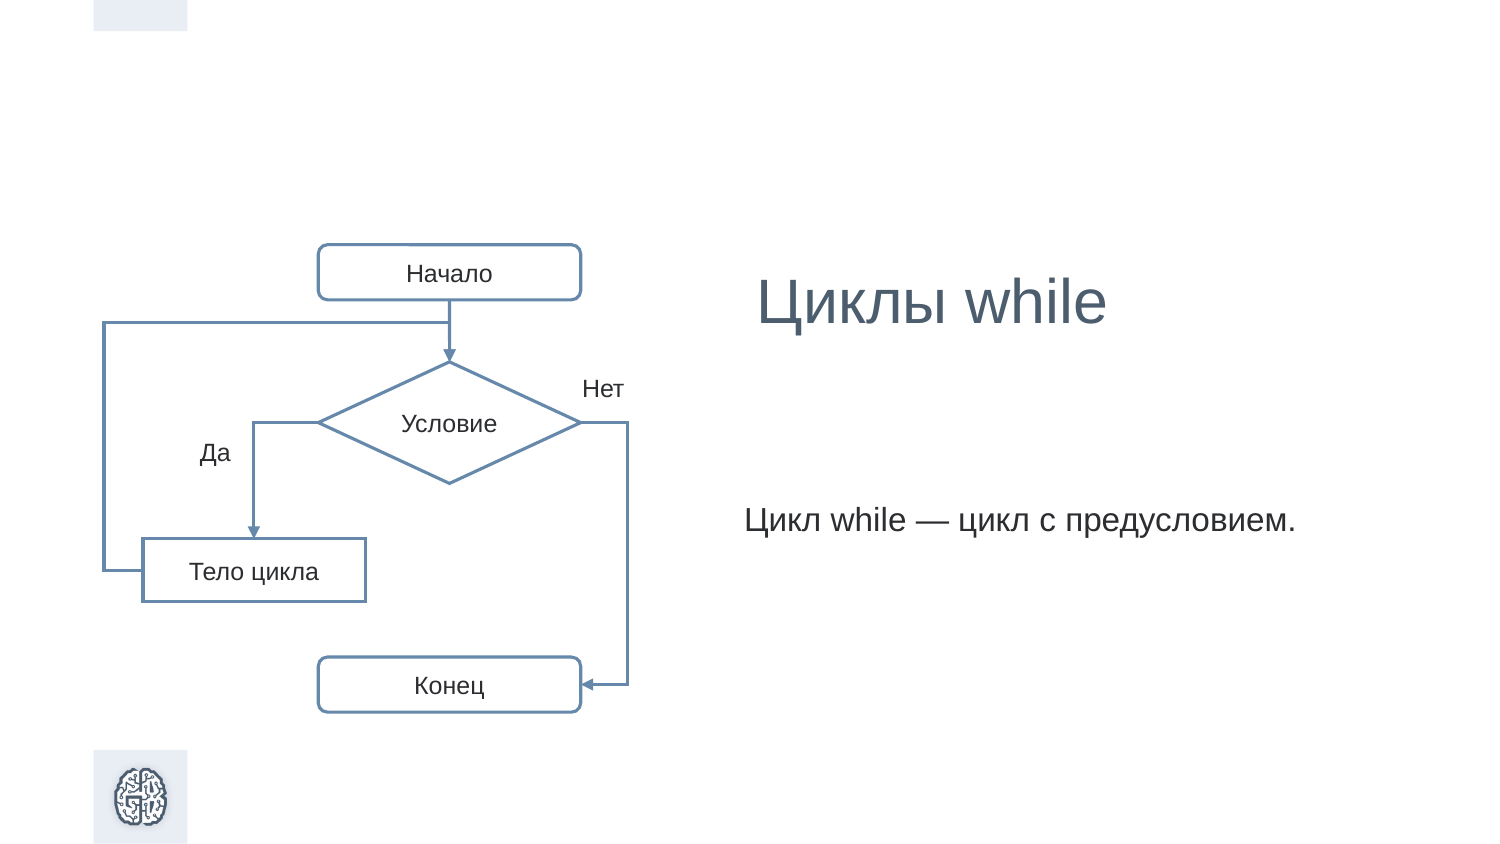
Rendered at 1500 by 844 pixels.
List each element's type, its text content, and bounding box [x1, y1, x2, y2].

text_box Тело цикла [143, 538, 366, 602]
picture [106, 760, 175, 834]
title Циклы while [736, 231, 1297, 324]
text_box Начало [318, 244, 581, 300]
text_box Цикл while — цикл с предусловием. [736, 324, 1311, 712]
text_box Конец [318, 656, 581, 713]
text_box Условие [318, 362, 581, 484]
text_box Да [184, 428, 268, 467]
text_box Нет [567, 365, 666, 409]
